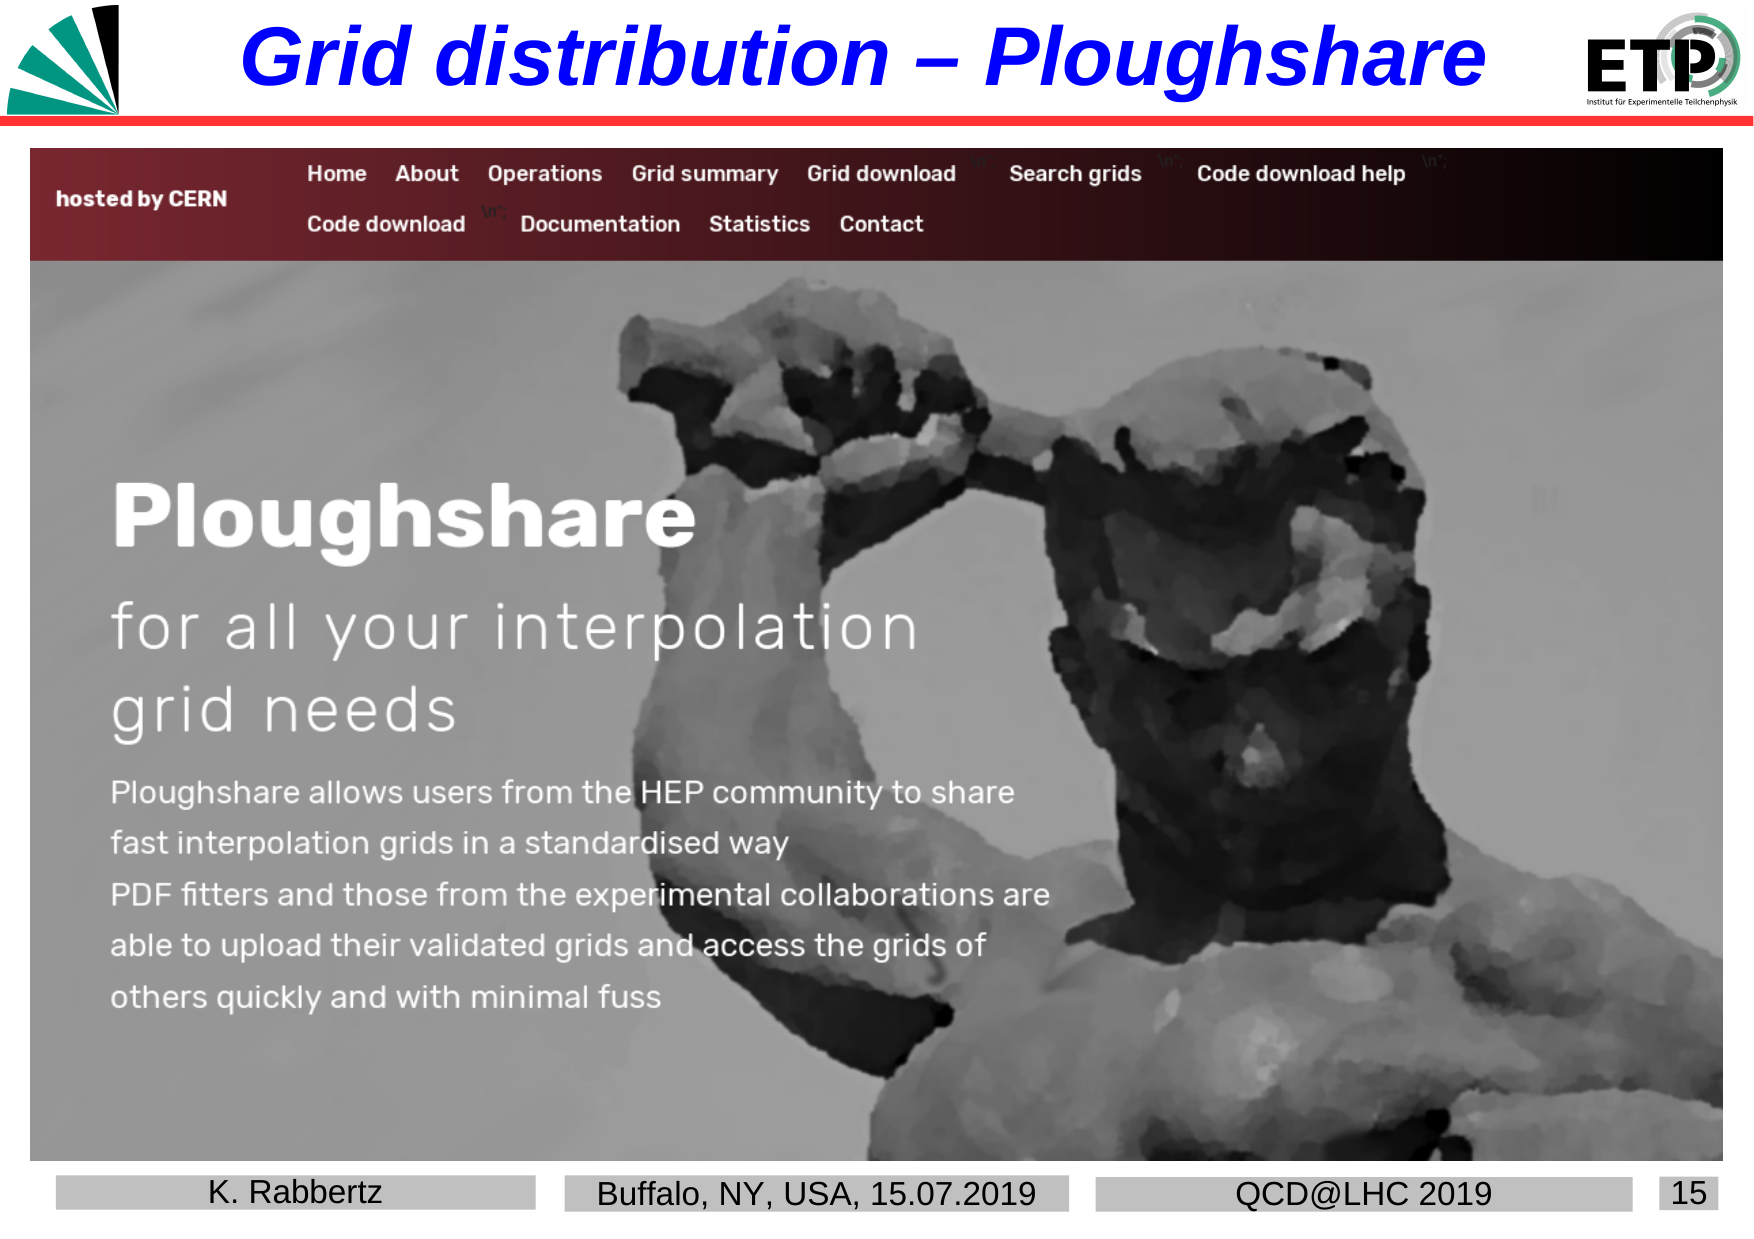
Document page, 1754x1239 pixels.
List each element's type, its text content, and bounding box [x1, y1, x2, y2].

picture [30, 148, 1723, 1161]
picture [7, 5, 119, 116]
picture [1606, 5, 1748, 109]
title Grid distribution – Ploughshare [123, 0, 1606, 114]
